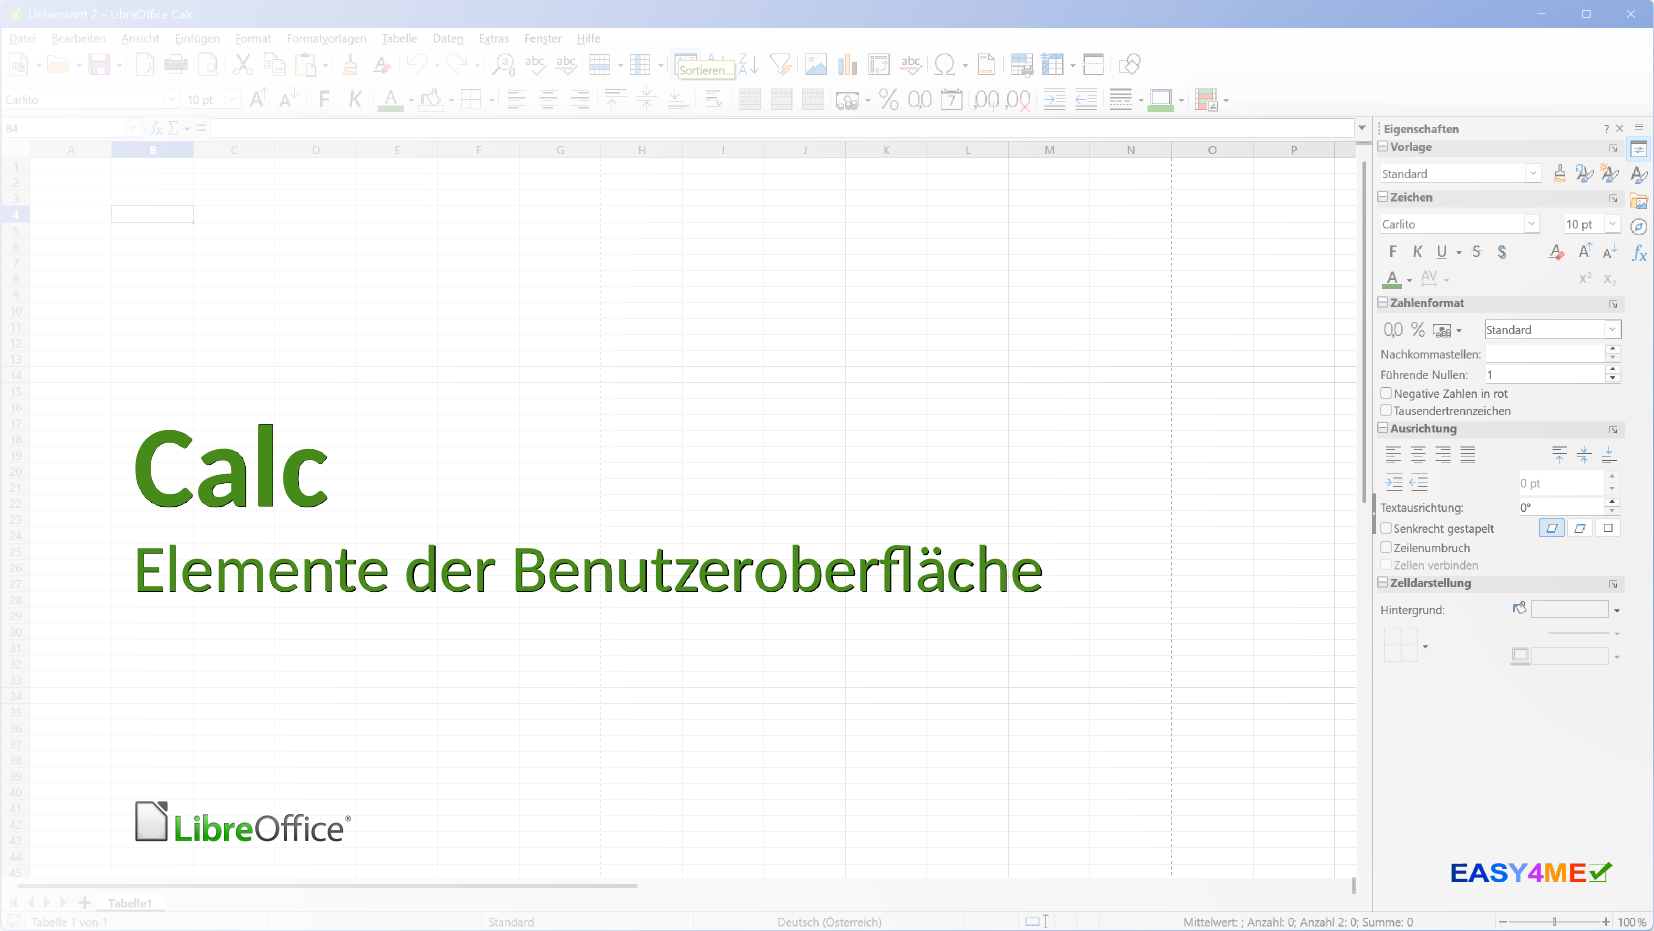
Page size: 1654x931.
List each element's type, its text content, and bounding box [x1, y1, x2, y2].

picture [0, 0, 1654, 931]
subtitle Calc Elemente der Benutzeroberfläche [118, 310, 1211, 621]
